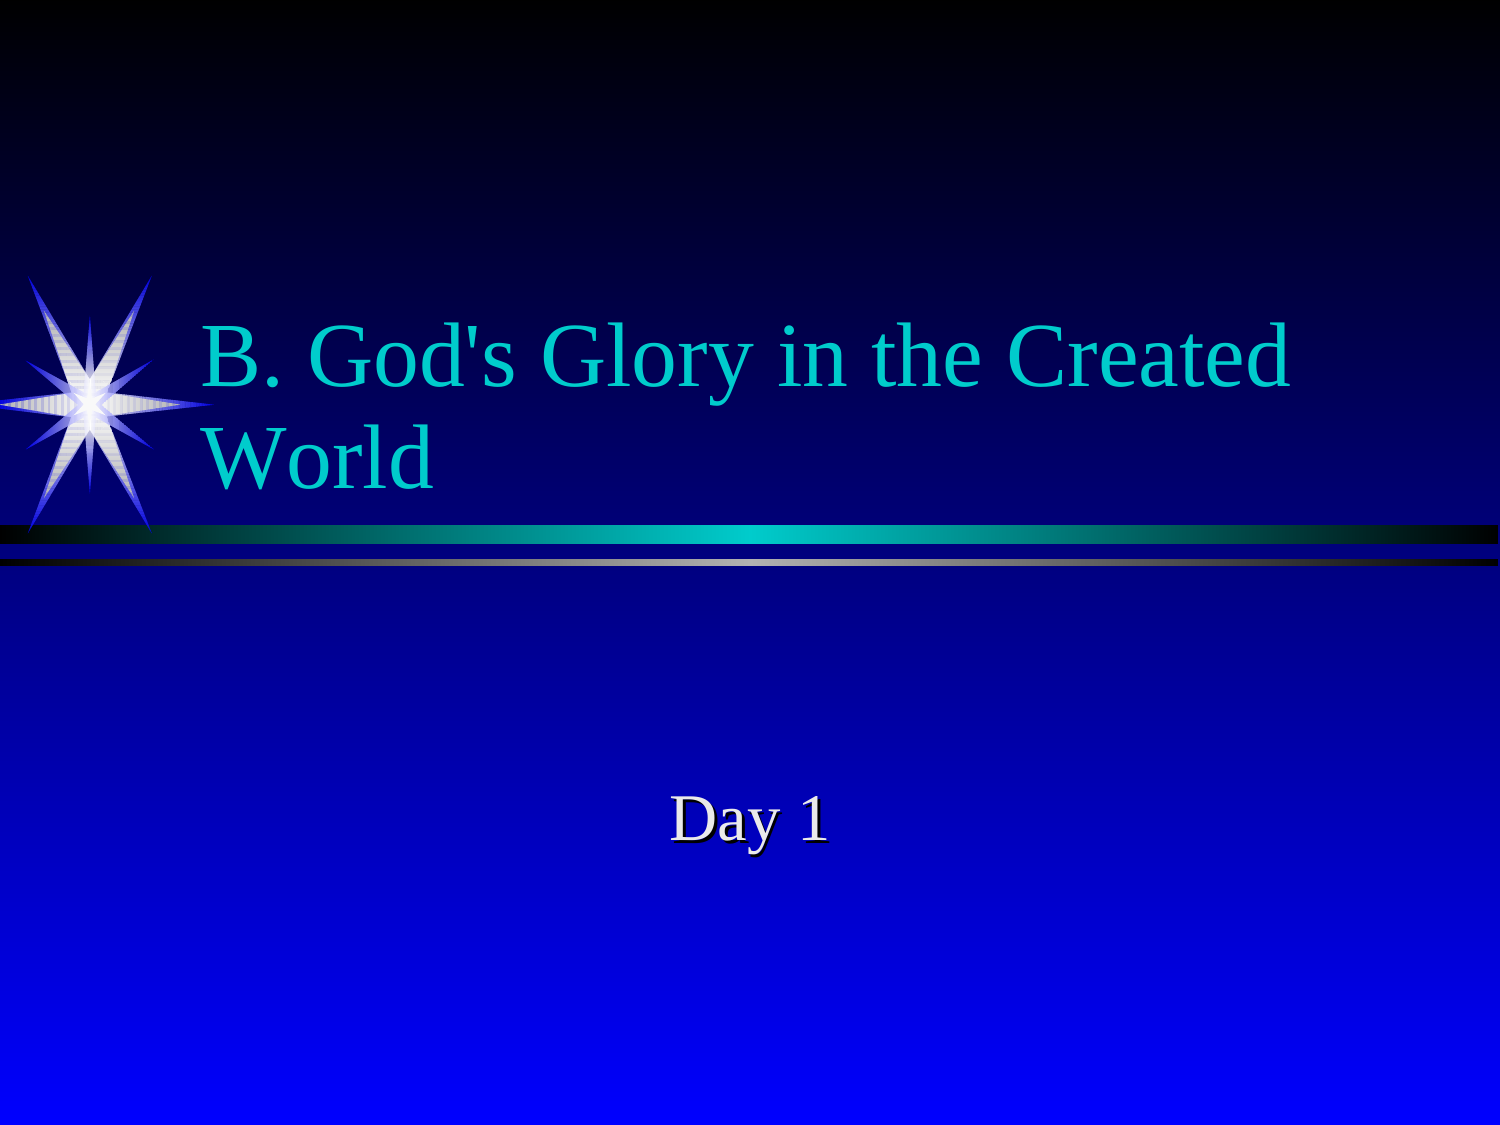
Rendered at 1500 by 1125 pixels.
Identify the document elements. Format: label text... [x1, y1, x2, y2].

subtitle Day 1 [75, 637, 1425, 999]
title B. God's Glory in the Created World [200, 304, 1476, 508]
